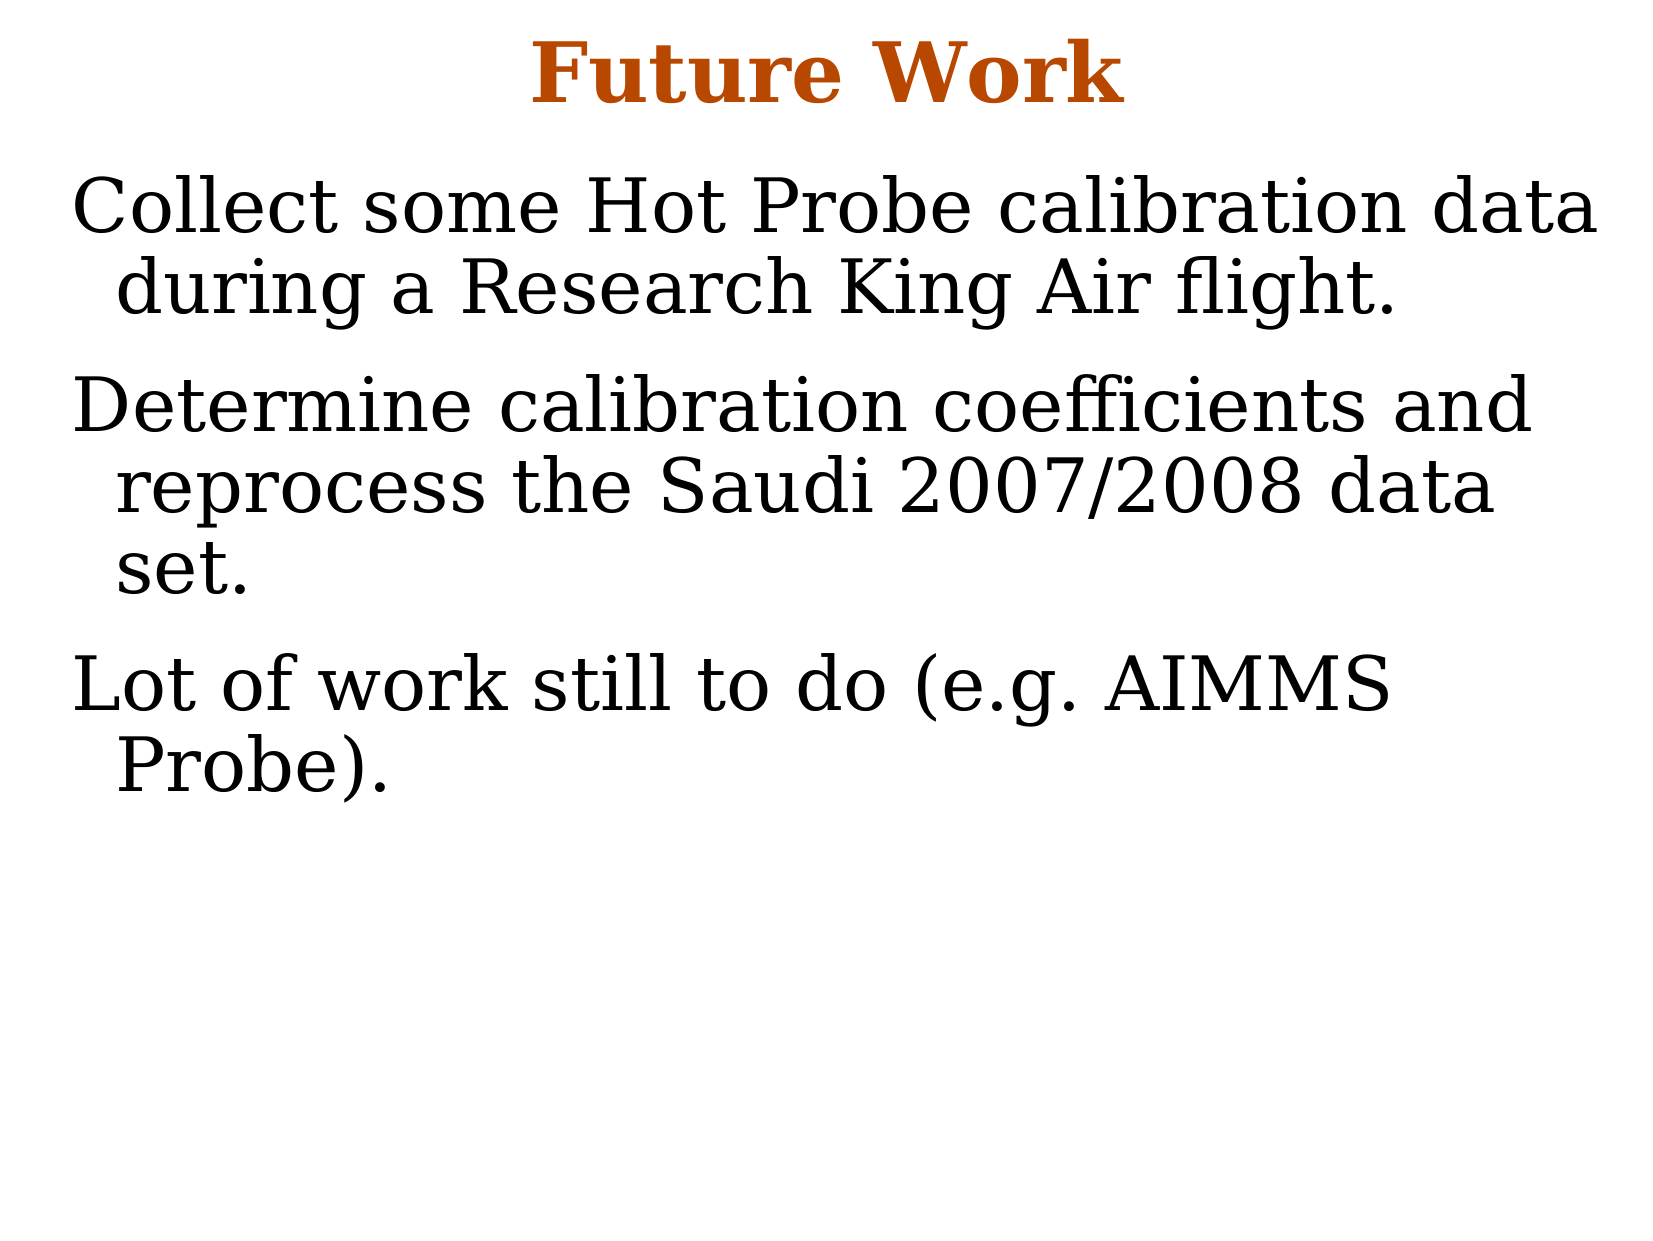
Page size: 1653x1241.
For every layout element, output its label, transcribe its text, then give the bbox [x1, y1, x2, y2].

text_box Collect some Hot Probe calibration data during a Research King Air flight. Determine calibration coefficients and reprocess the Saudi 2007/2008 data set. Lot of work still to do (e.g. AIMMS Probe). [37, 167, 1612, 926]
text_box Future Work [0, 25, 1653, 123]
